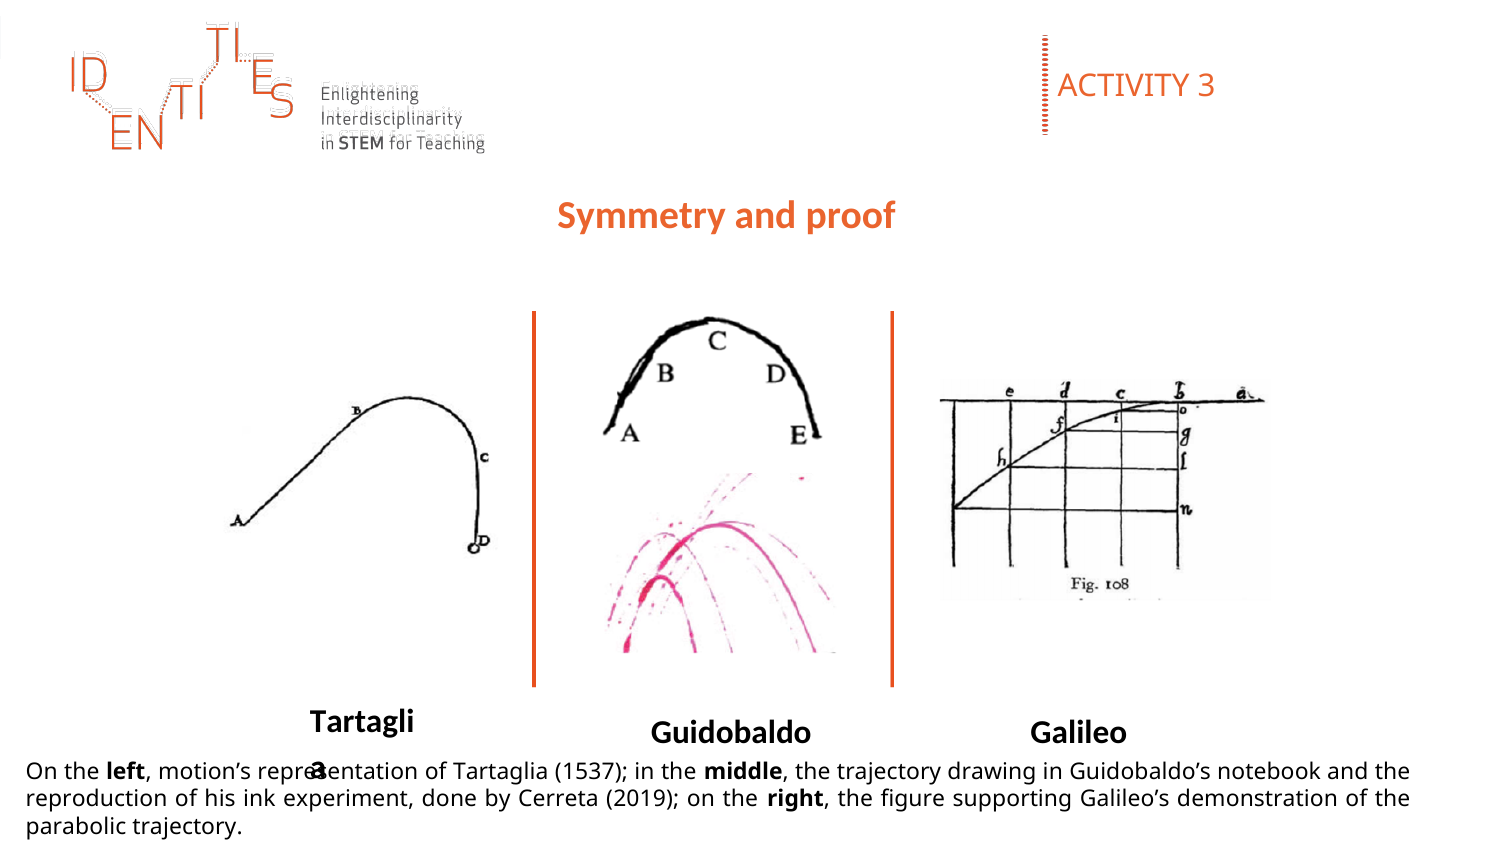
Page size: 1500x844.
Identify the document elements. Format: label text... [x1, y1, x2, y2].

picture [207, 294, 1294, 689]
text_box Guidobaldo [618, 688, 845, 741]
text_box Galileo [966, 688, 1192, 741]
text_box ACTIVITY 3 [1046, 60, 1444, 109]
text_box Tartaglia [294, 678, 445, 741]
picture [1042, 35, 1051, 135]
text_box Symmetry and proof [60, 175, 1403, 275]
text_box On the left, motion’s representation of Tartaglia (1537); in the middle, the trajectory drawing in Guidobaldo’s notebook and the reproduction of his ink experiment, done by Cerreta (2019); on the right, the figure supporting Galileo’s demonstration of the parabolic trajectory. [10, 741, 1490, 841]
picture [71, 18, 485, 157]
